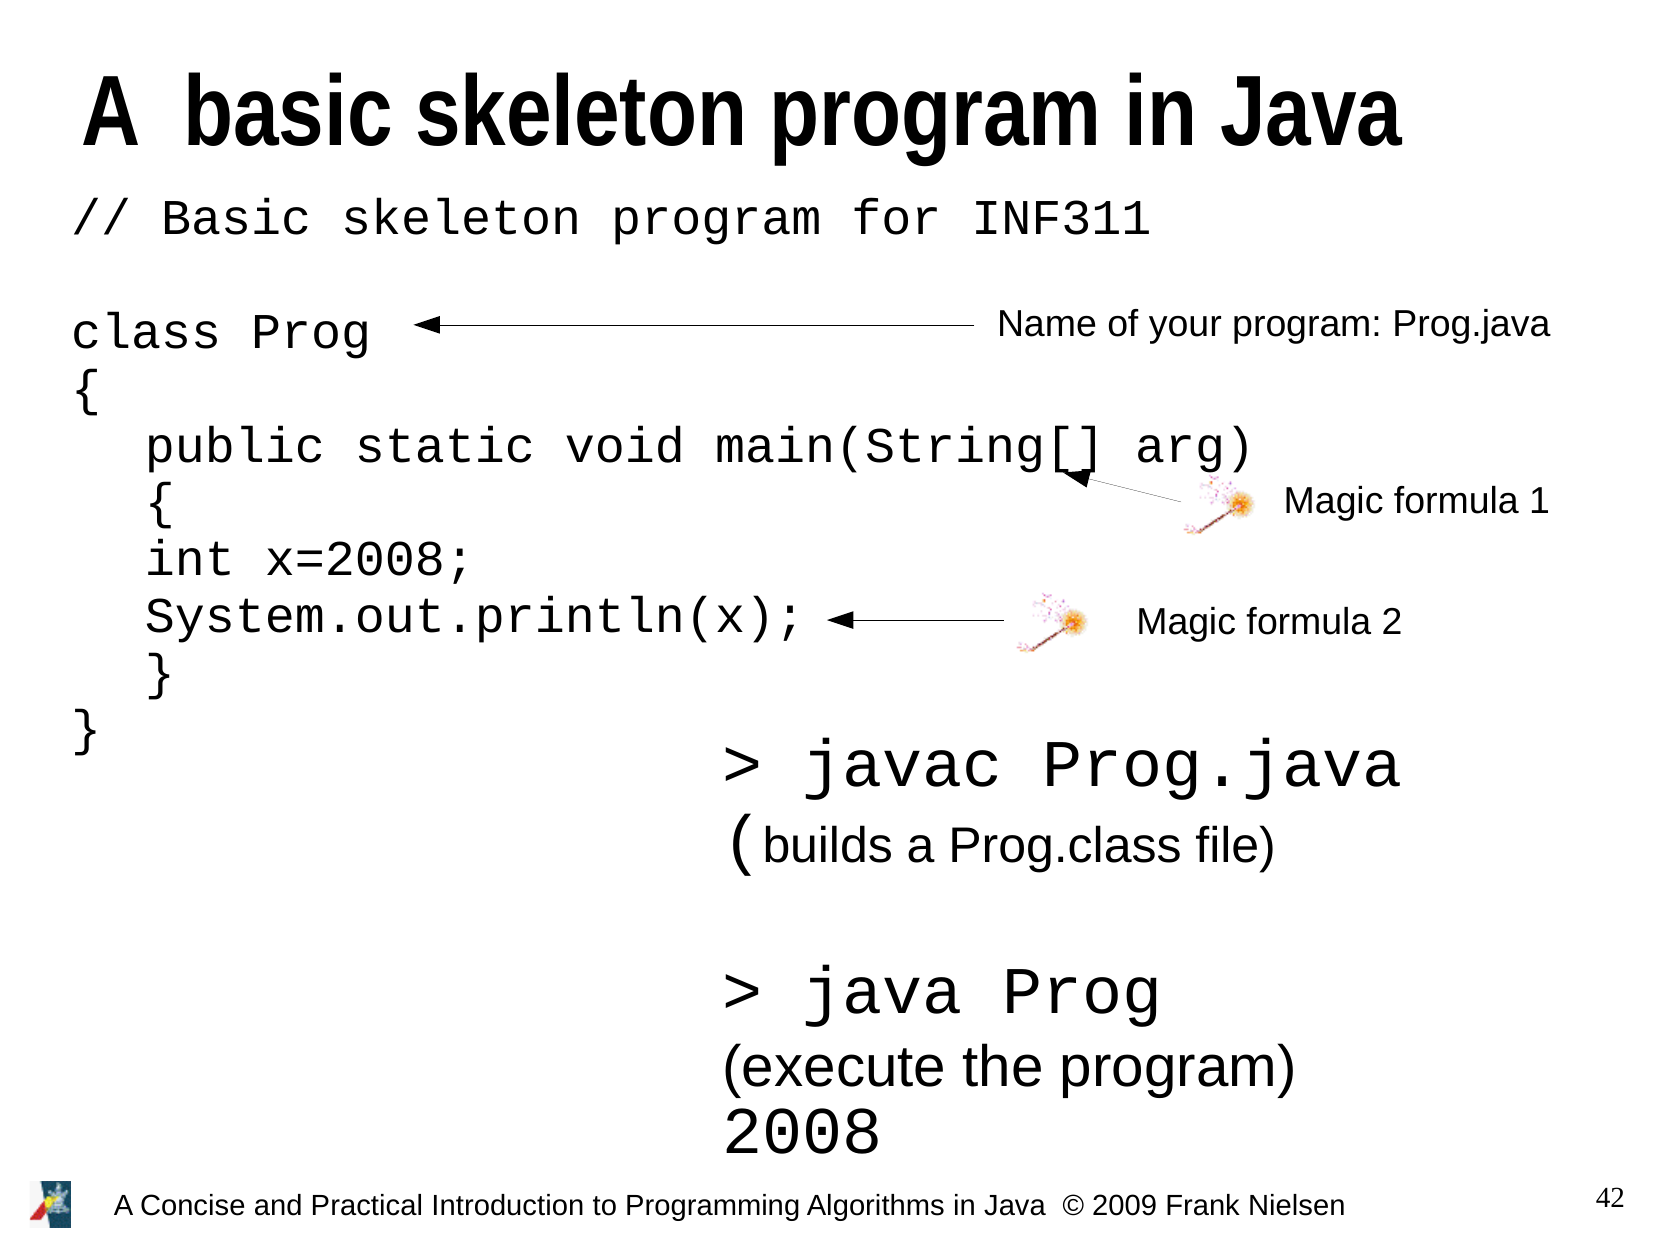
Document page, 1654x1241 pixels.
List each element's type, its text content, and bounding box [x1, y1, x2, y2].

text_box Magic formula 2 [1270, 592, 1418, 650]
picture [29, 1181, 71, 1228]
text_box // Basic skeleton program for INF311 class Prog { public static void main(String[] arg) { int x=2008; System.out.println(x); } } [56, 185, 1270, 739]
text_box A basic skeleton program in Java [67, 44, 1506, 174]
text_box Magic formula 1 [1270, 472, 1565, 530]
text_box > javac Prog.java (builds a Prog.class file) > java Prog (execute the program) 2008 [707, 723, 1418, 1182]
text_box Name of your program: Prog.java [1270, 295, 1565, 353]
